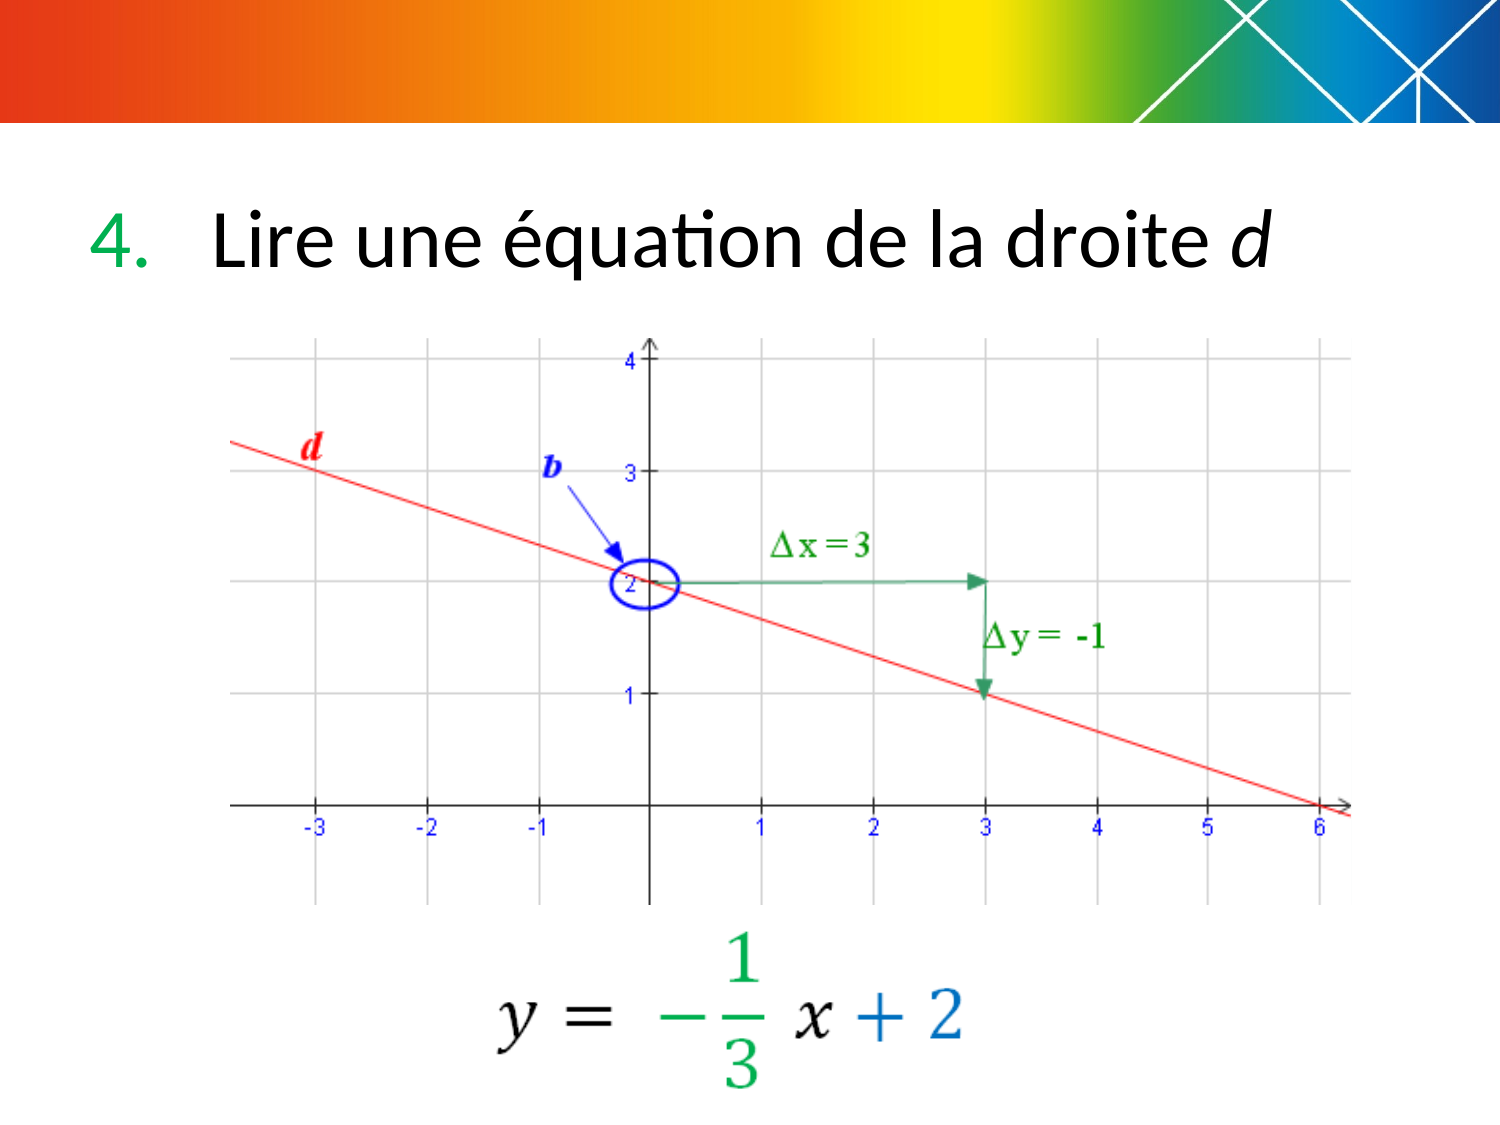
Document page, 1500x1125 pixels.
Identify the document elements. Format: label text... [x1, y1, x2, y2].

picture [0, 0, 1359, 123]
picture [230, 338, 1352, 905]
text_box Lire une équation de la droite d [75, 163, 1353, 305]
picture [1340, 0, 1500, 123]
picture [478, 910, 987, 1125]
